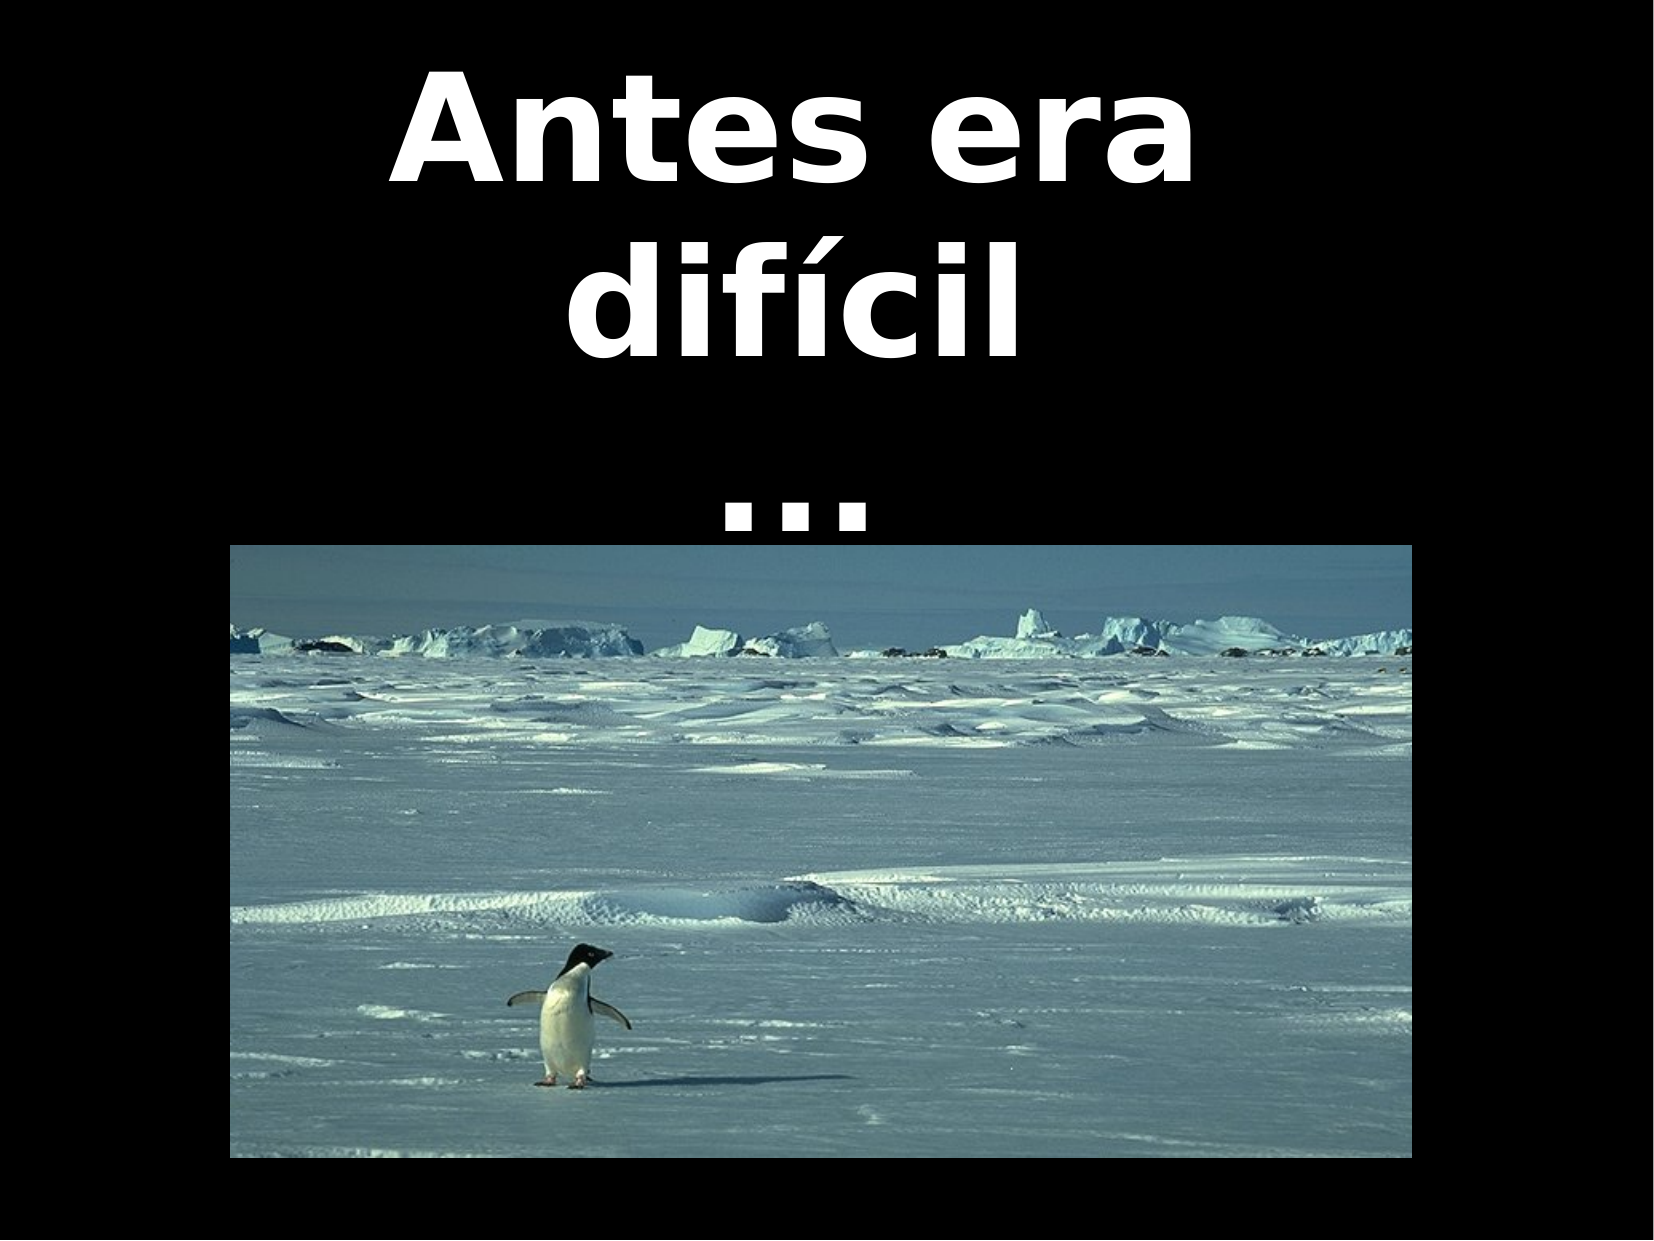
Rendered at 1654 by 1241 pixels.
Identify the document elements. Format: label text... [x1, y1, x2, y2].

picture [230, 545, 1412, 1158]
title Antes era difícil ... [225, 41, 1367, 742]
